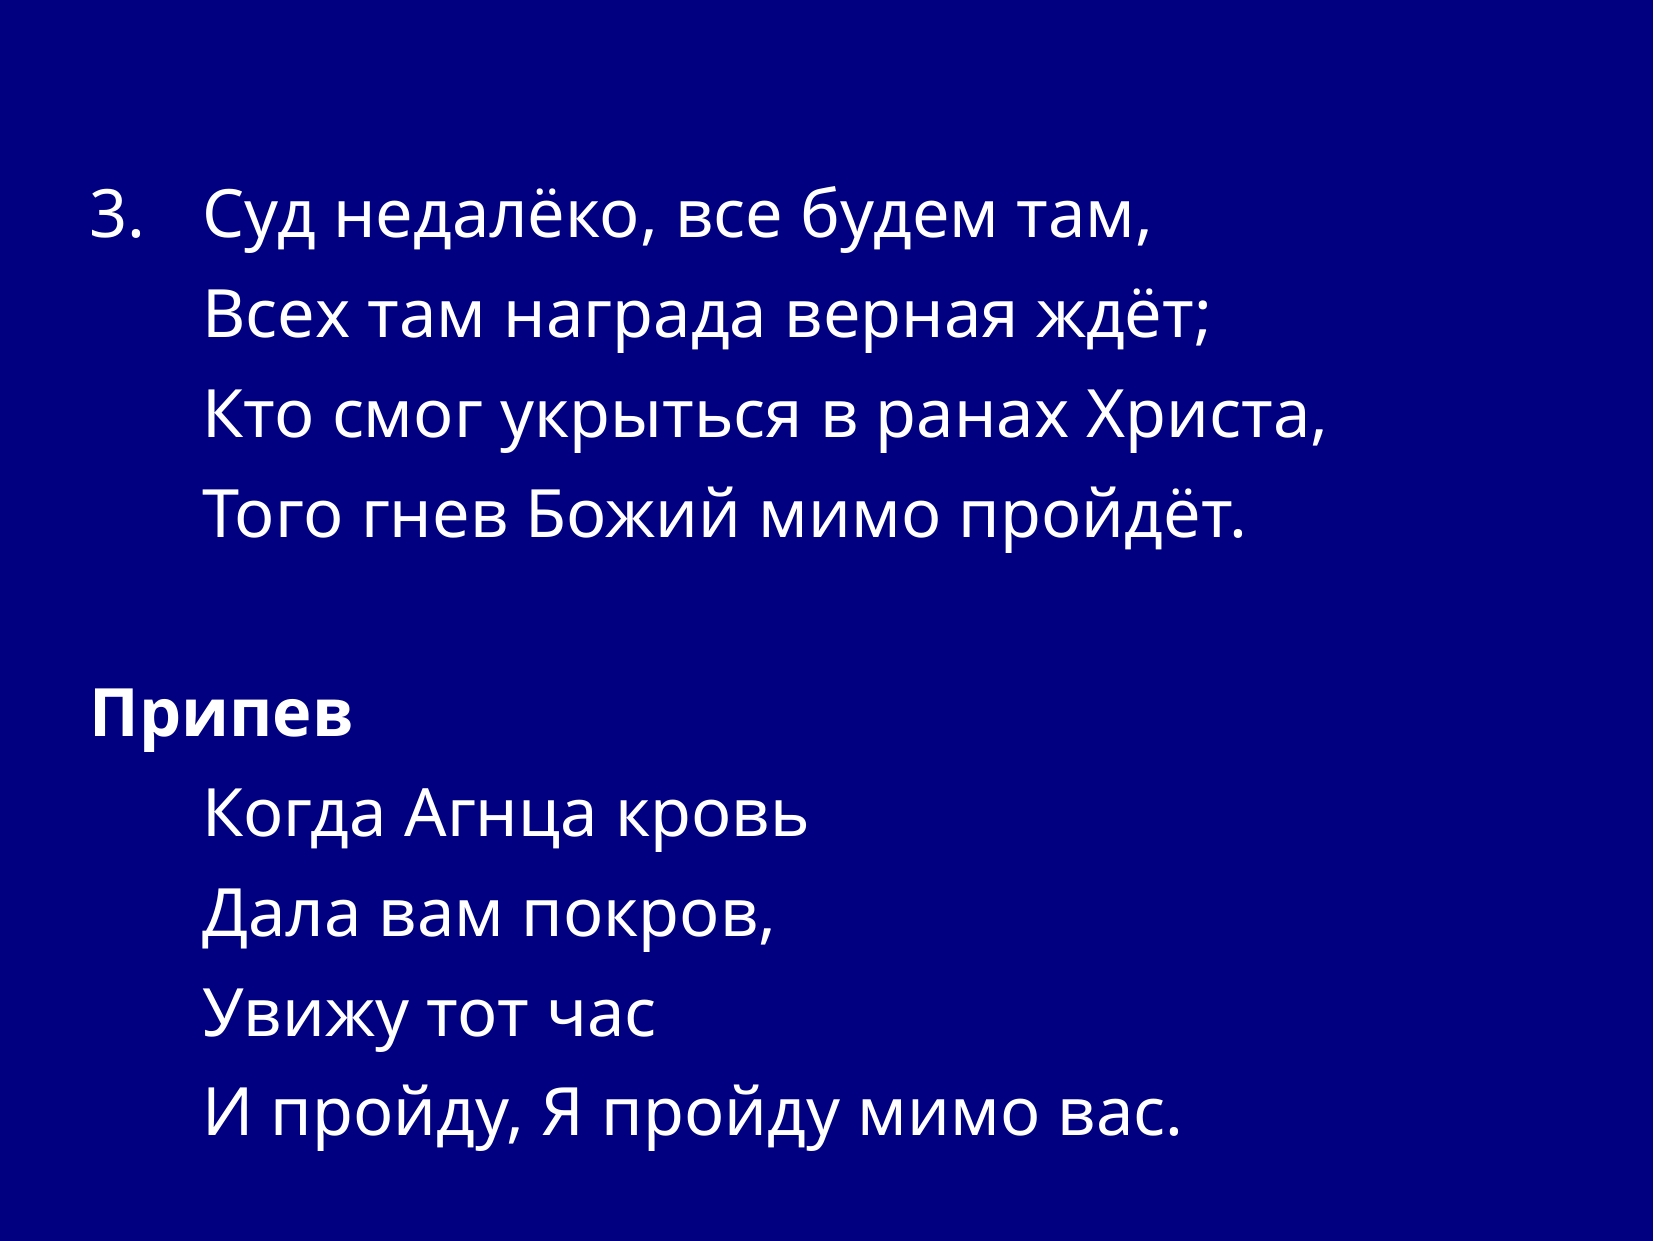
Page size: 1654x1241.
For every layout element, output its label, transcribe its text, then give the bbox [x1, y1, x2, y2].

text_box 3. Суд недалёко, все будем там, Всех там награда верная ждёт; Кто смог укрыться в ранах Христа, Того гнев Божий мимо пройдёт. Припев Когда Агнца кровь Дала вам покров, Увижу тот час И пройду, Я пройду мимо вас. [75, 150, 1576, 1163]
